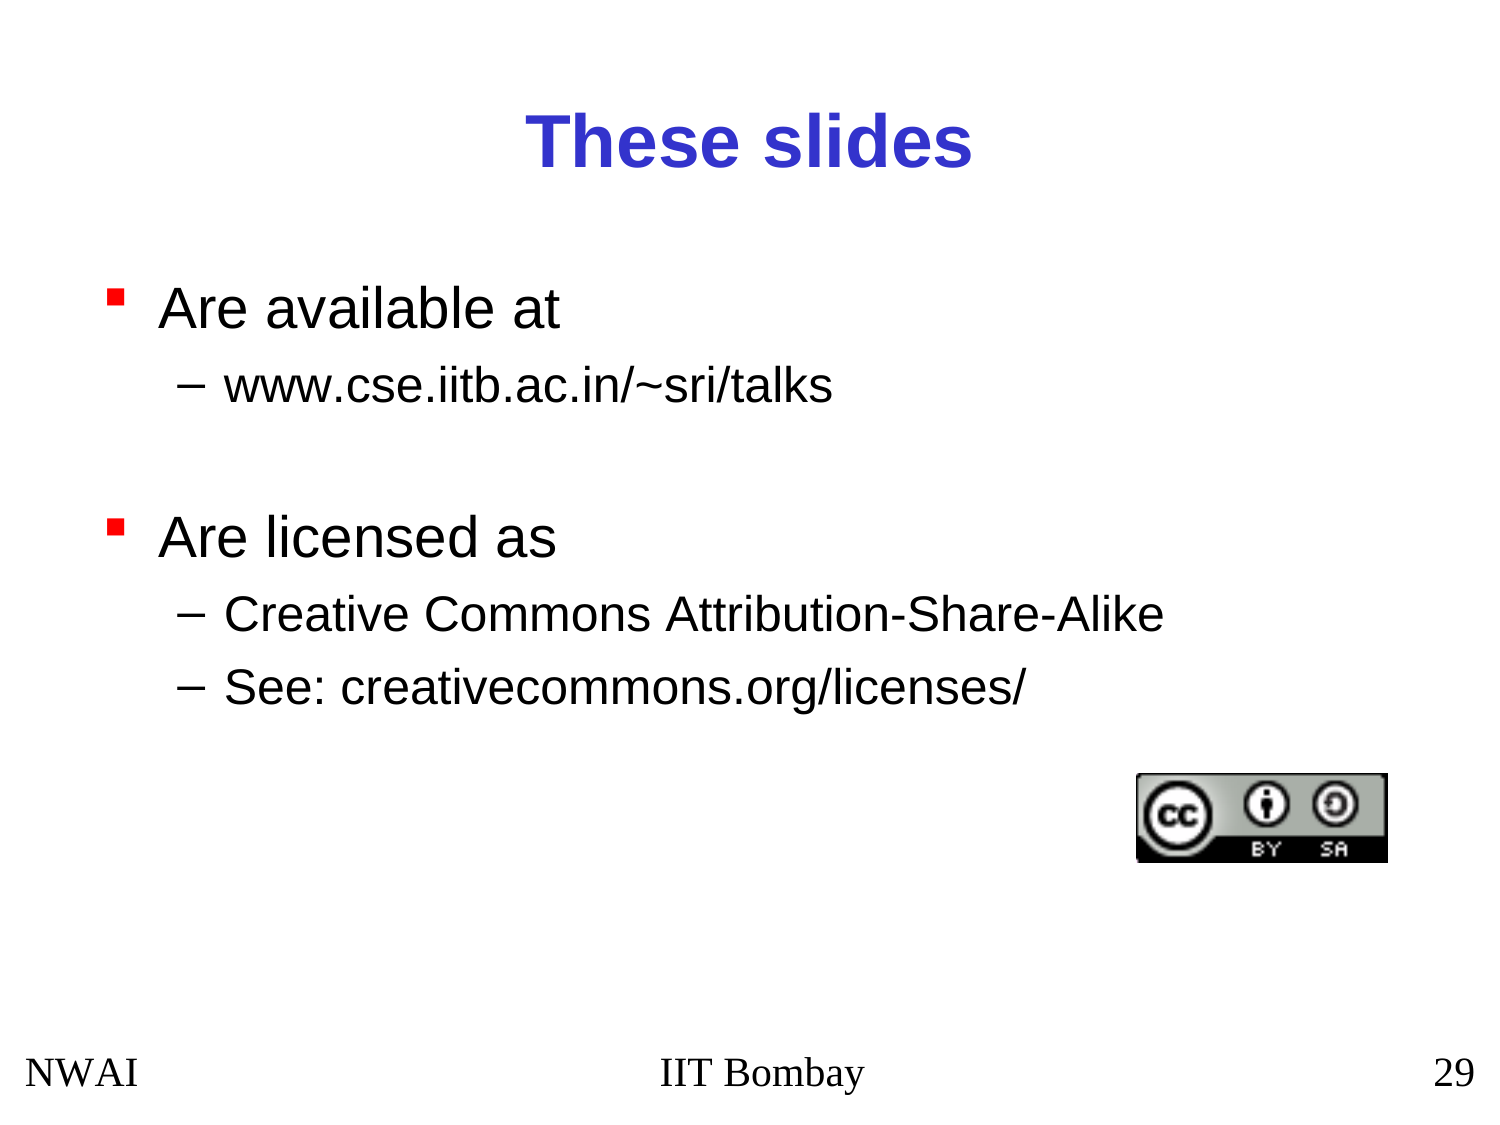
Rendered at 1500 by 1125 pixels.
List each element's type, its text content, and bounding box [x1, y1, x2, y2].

picture [1136, 773, 1388, 863]
title These slides [37, 62, 1463, 213]
list Are available at www.cse.iitb.ac.in/~sri/talks Are licensed as Creative Commons Attribution-Share-Alike See: creativecommons.org/licenses/ [87, 262, 1463, 1038]
